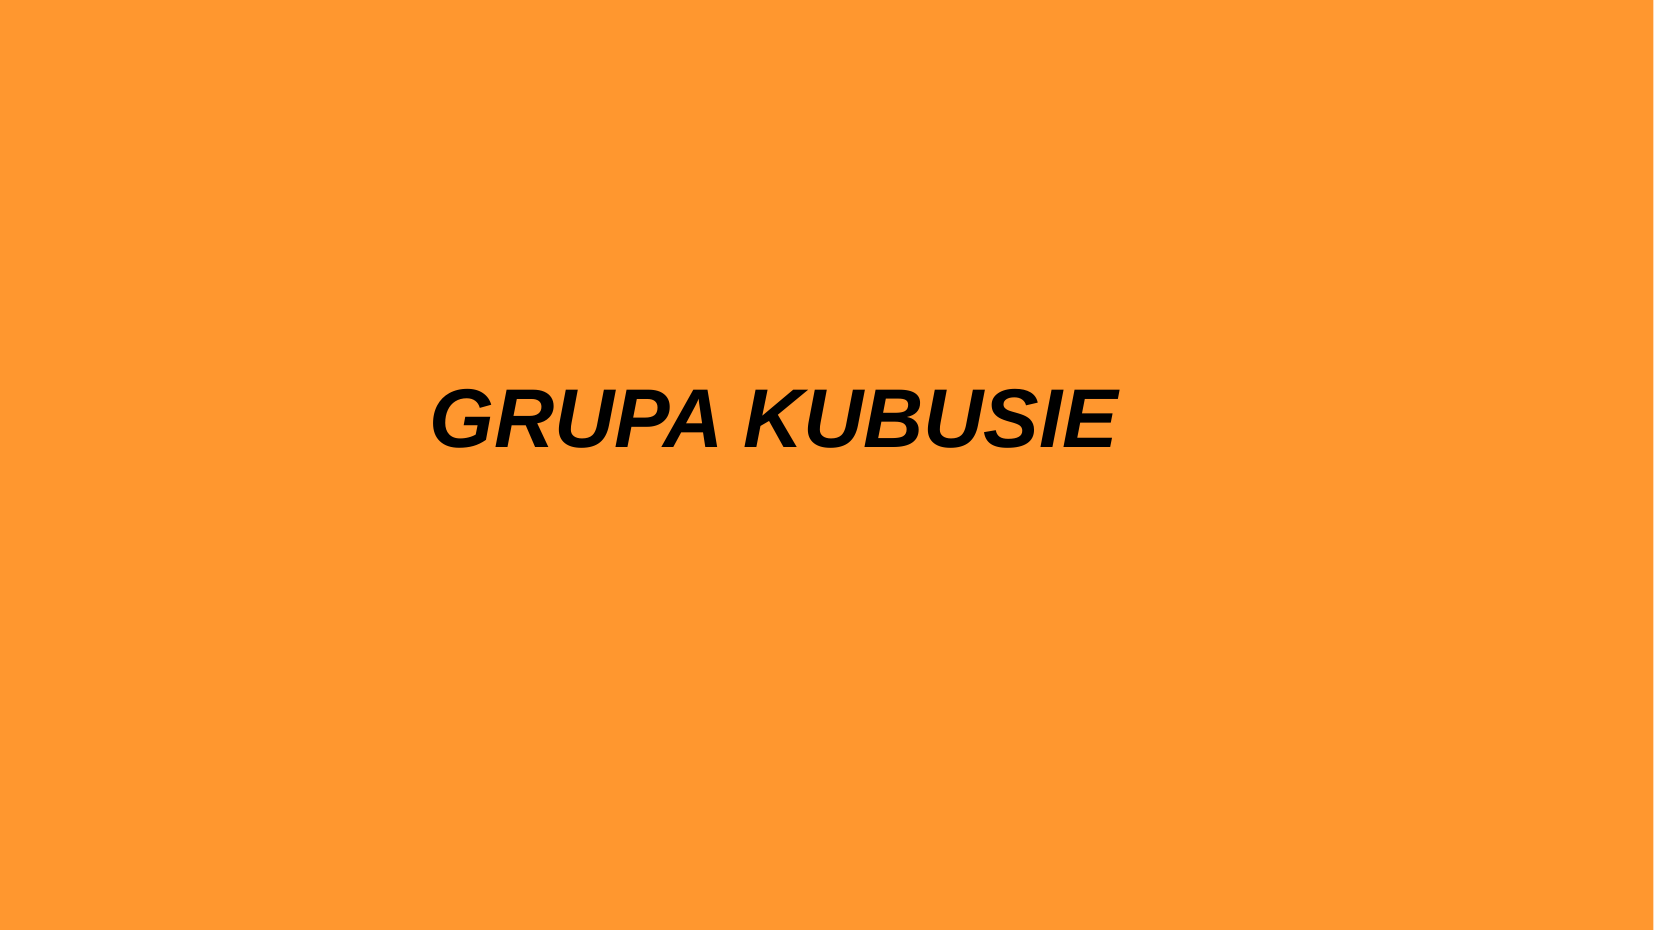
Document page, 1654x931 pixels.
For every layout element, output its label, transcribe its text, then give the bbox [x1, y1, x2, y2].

text_box GRUPA KUBUSIE [663, 390, 716, 446]
text_box GRUPA KUBUSIE [808, 390, 864, 447]
text_box GRUPA KUBUSIE [745, 390, 806, 446]
text_box GRUPA KUBUSIE [985, 389, 1037, 447]
text_box GRUPA KUBUSIE [865, 390, 919, 446]
text_box GRUPA KUBUSIE [1041, 390, 1063, 446]
text_box GRUPA KUBUSIE [928, 390, 984, 447]
text_box GRUPA KUBUSIE [559, 390, 615, 447]
text_box GRUPA KUBUSIE [616, 390, 669, 446]
text_box GRUPA KUBUSIE [434, 389, 490, 447]
text_box GRUPA KUBUSIE [496, 390, 553, 446]
text_box GRUPA KUBUSIE [1064, 390, 1119, 446]
